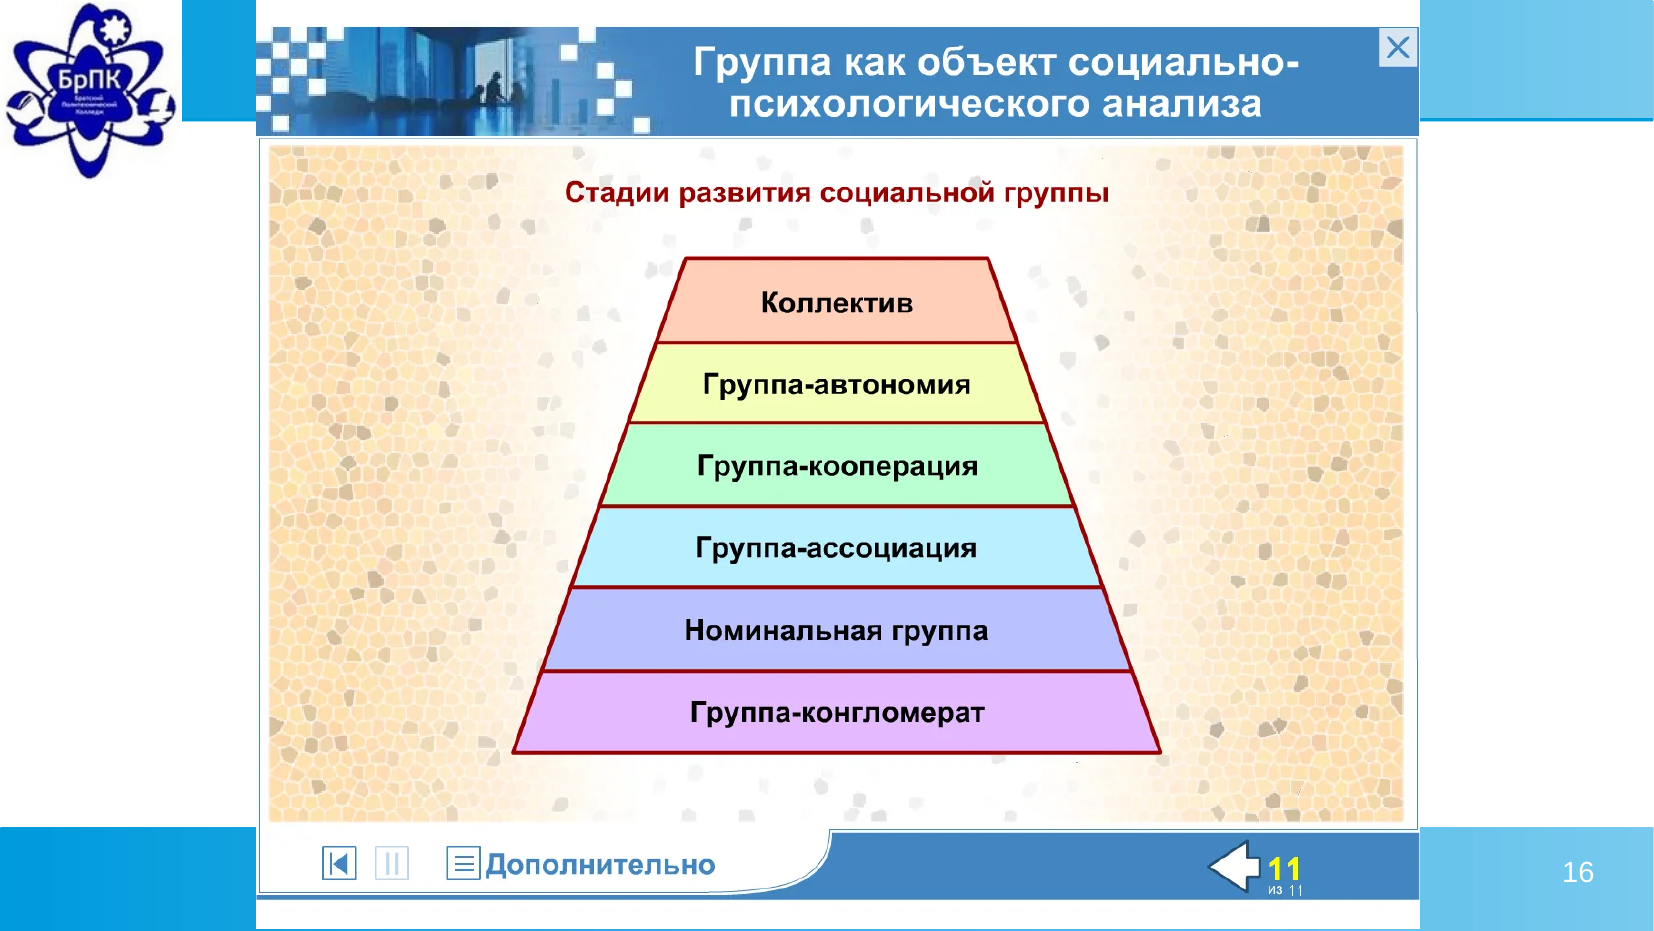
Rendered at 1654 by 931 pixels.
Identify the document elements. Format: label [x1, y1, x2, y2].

picture [256, 0, 1420, 929]
picture [0, 0, 182, 182]
